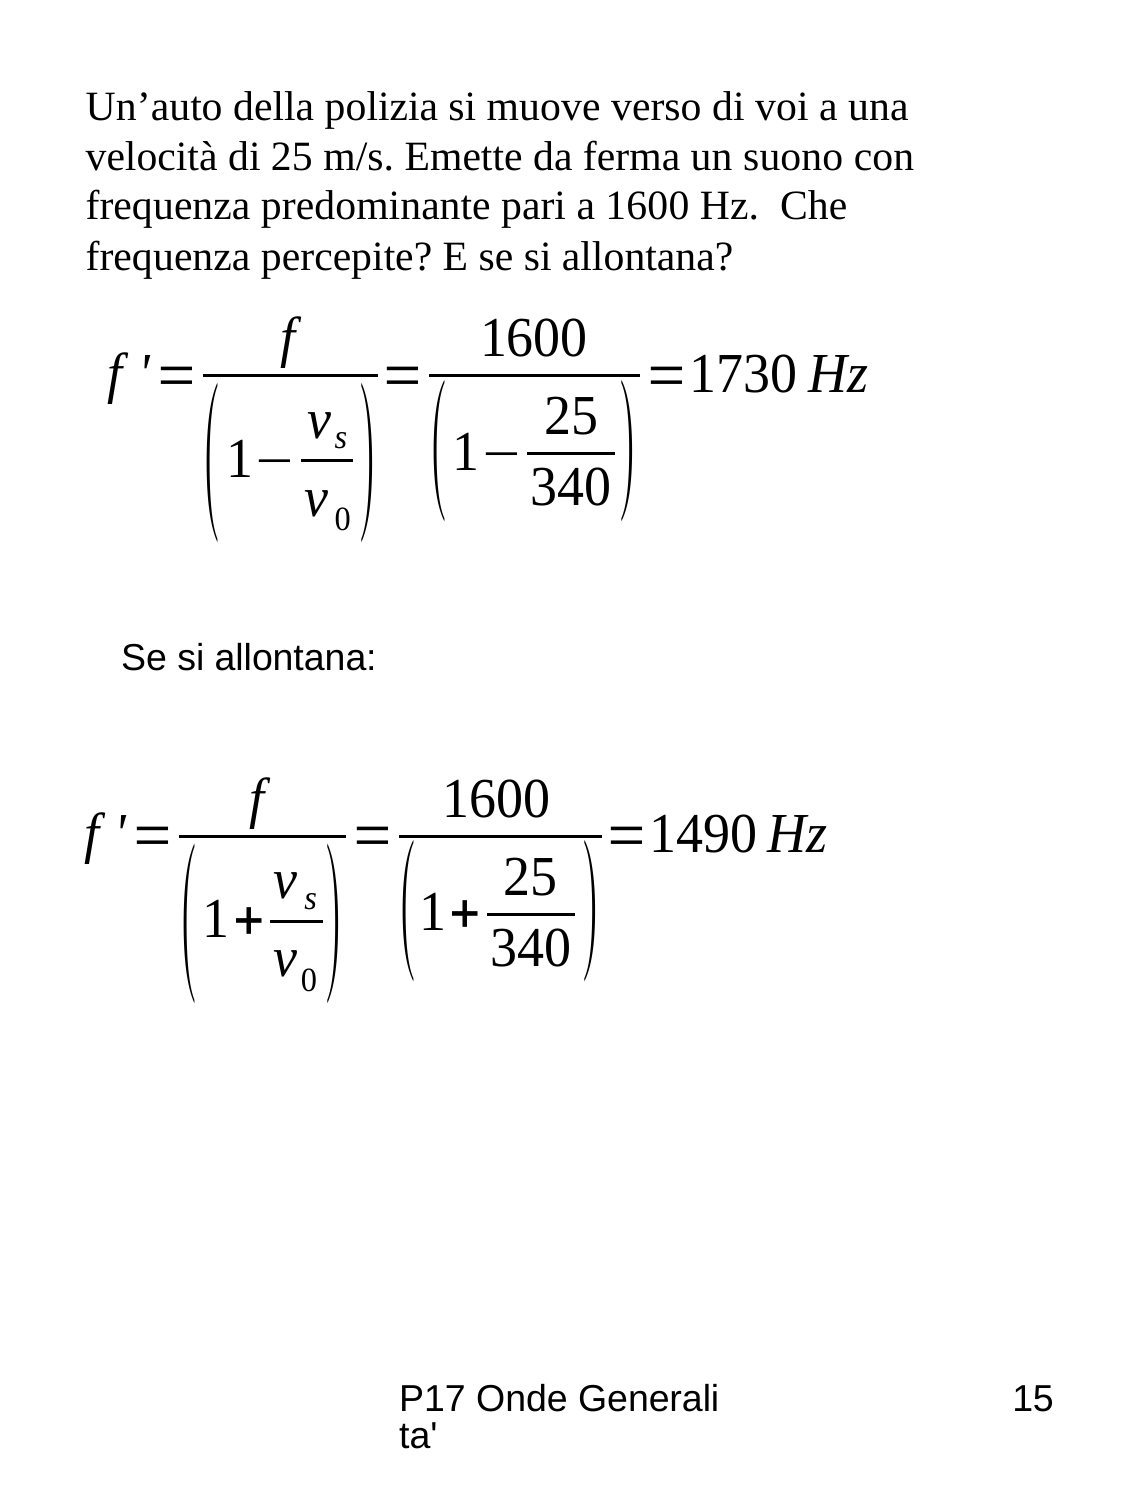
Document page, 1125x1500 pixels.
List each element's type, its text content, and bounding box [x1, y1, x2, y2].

text_box Un’auto della polizia si muove verso di voi a una velocità di 25 m/s. Emette da ferma un suono con frequenza predominante pari a 1600 Hz. Che frequenza percepite? E se si allontana? [70, 70, 1028, 286]
text_box Se si allontana: [106, 625, 745, 686]
chart [70, 767, 843, 1006]
chart [94, 307, 883, 545]
